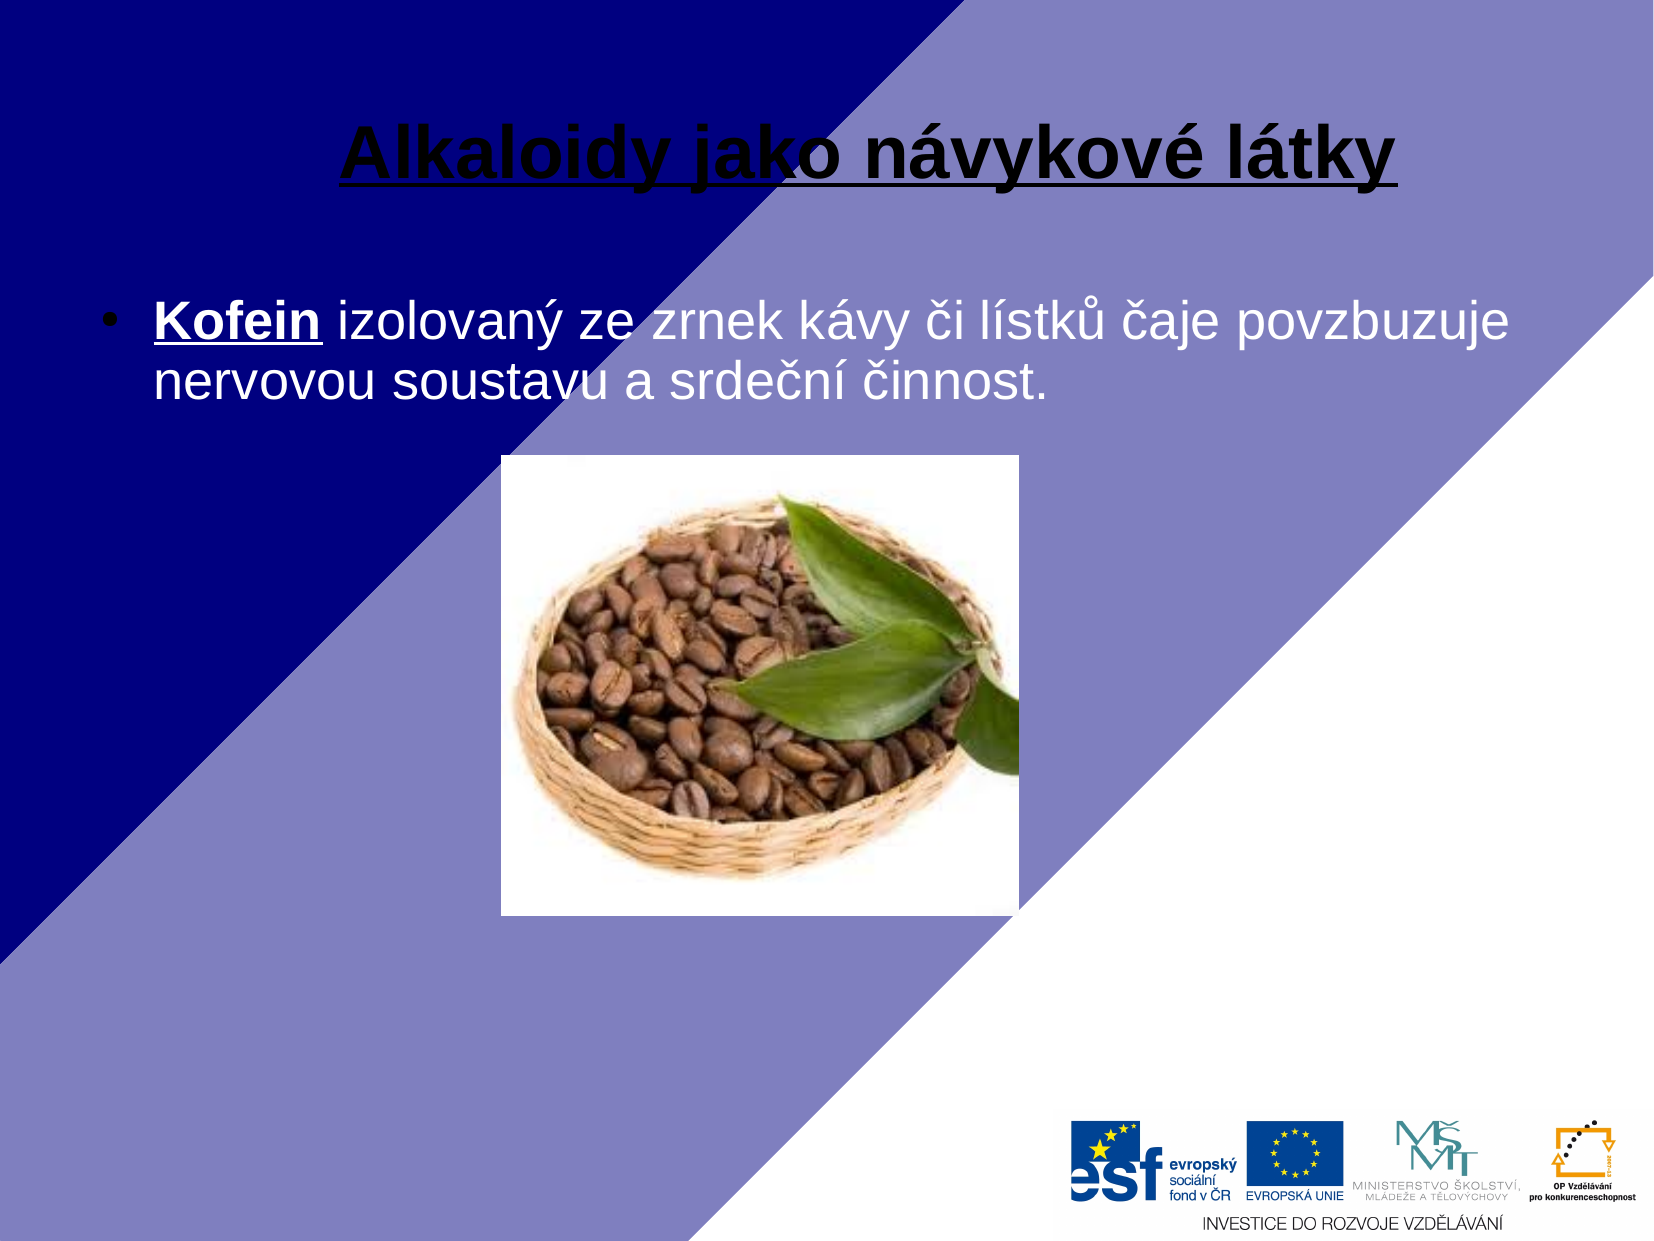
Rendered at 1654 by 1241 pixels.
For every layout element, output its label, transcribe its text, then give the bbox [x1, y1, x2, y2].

title Alkaloidy jako návykové látky [82, 49, 1571, 257]
picture [501, 455, 1019, 916]
list Kofein izolovaný ze zrnek kávy či lístků čaje povzbuzuje nervovou soustavu a srdeční činnost. [82, 290, 1571, 1109]
picture [1053, 1109, 1654, 1241]
